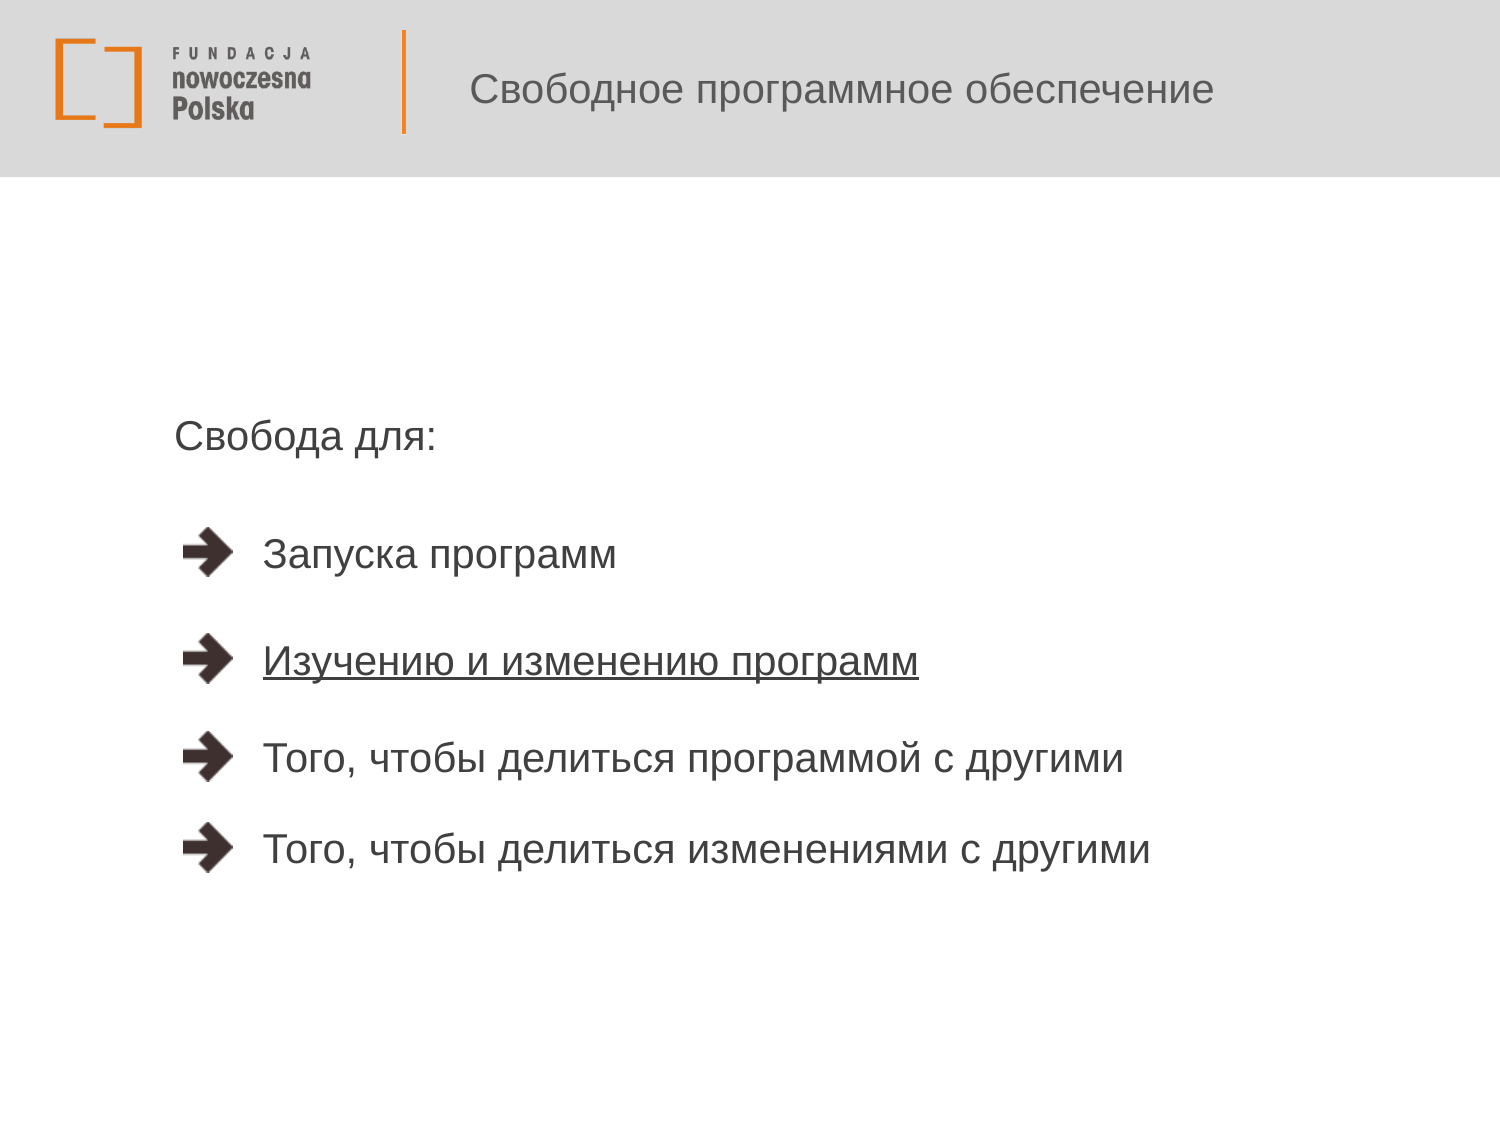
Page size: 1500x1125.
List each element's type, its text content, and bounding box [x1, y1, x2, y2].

picture [183, 633, 233, 684]
text_box Изучению и изменению программ [247, 625, 1382, 691]
picture [183, 822, 233, 873]
text_box [0, 0, 1500, 178]
picture [53, 30, 313, 140]
text_box Свободное программное обеспечение [454, 54, 1406, 120]
picture [395, 30, 422, 145]
text_box Того, чтобы делиться изменениями с другими [247, 814, 1382, 880]
picture [183, 731, 233, 782]
text_box Того, чтобы делиться программой с другими [247, 723, 1382, 789]
text_box Запуска программ [247, 519, 1382, 585]
picture [183, 527, 233, 578]
text_box Свобода для: [159, 401, 1294, 467]
